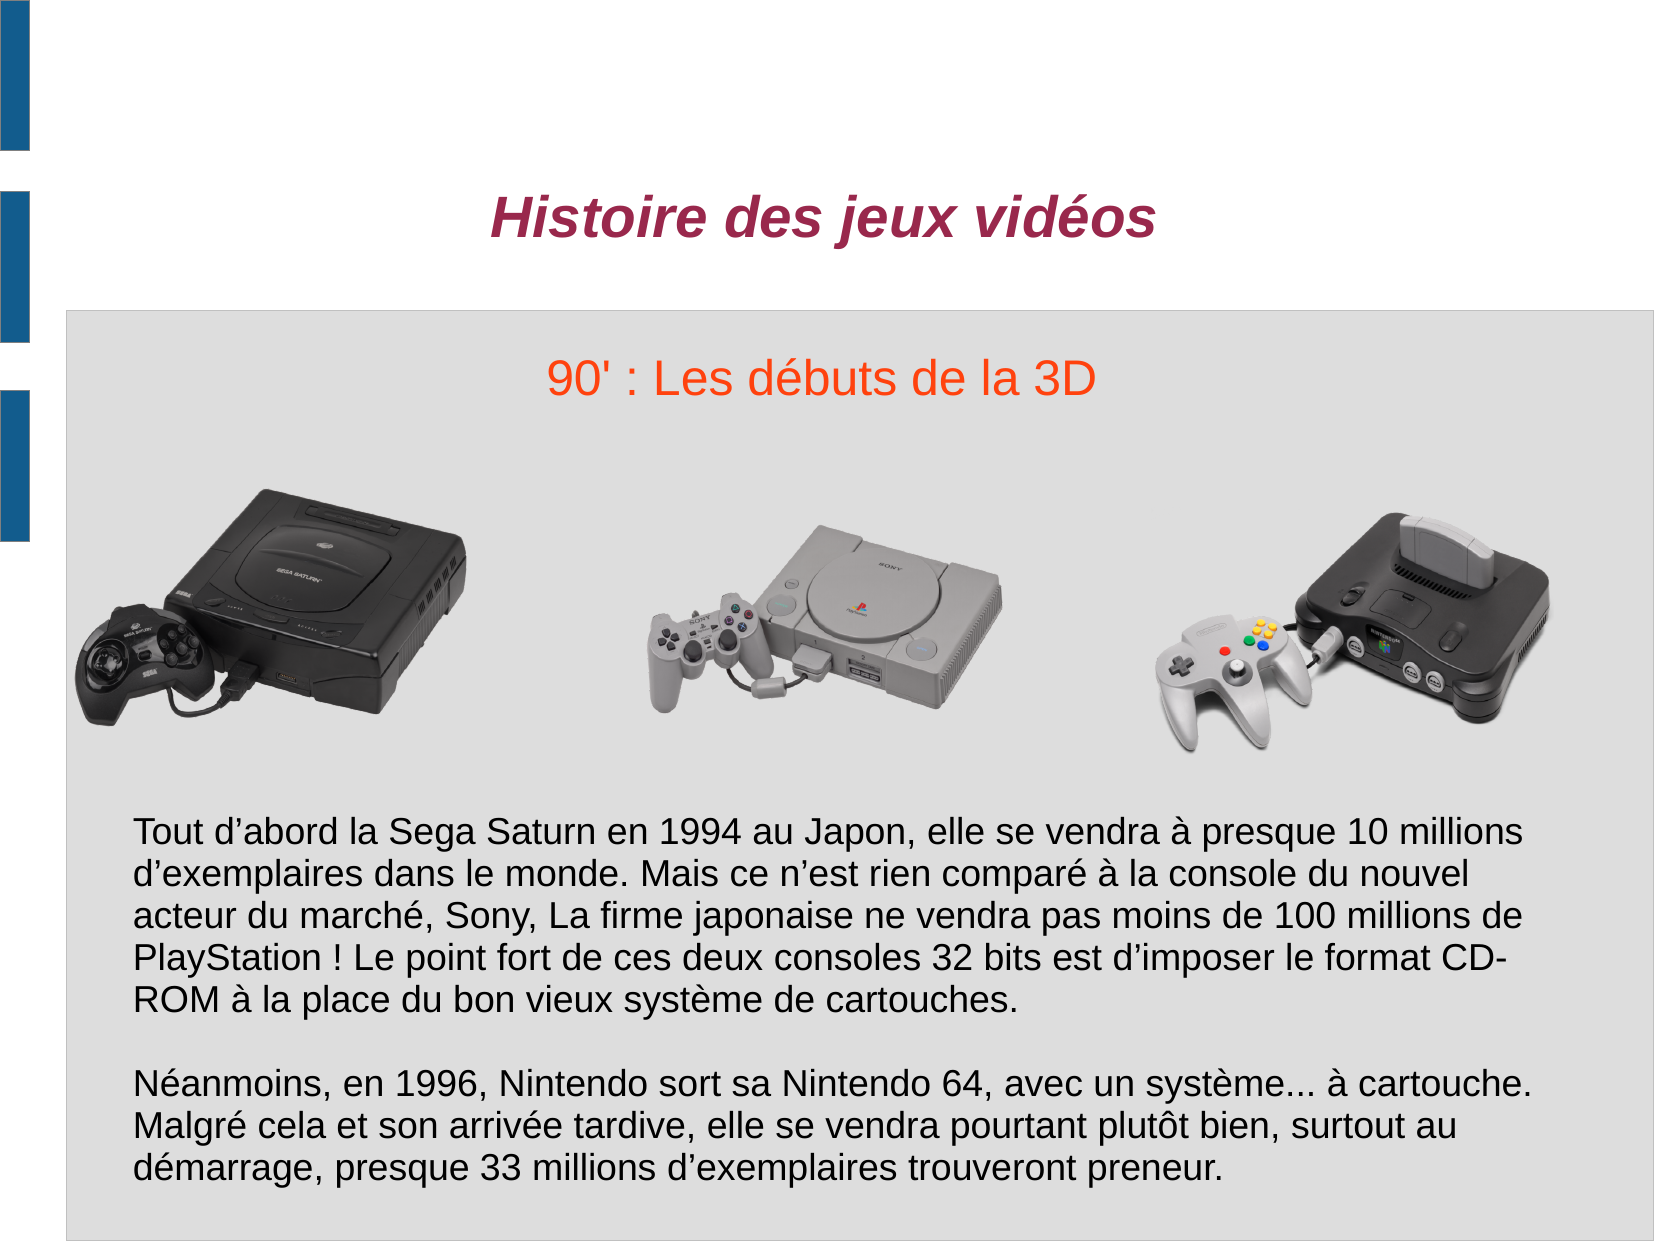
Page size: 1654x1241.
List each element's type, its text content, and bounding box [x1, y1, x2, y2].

picture [67, 481, 473, 733]
text_box Tout d’abord la Sega Saturn en 1994 au Japon, elle se vendra à presque 10 millions d’exemplaires dans le monde. Mais ce n’est rien comparé à la console du nouvel acteur du marché, Sony, La firme japonaise ne vendra pas moins de 100 millions de PlayStation ! Le point fort de ces deux consoles 32 bits est d’imposer le format CD-ROM à la place du bon vieux système de cartouches. Néanmoins, en 1996, Nintendo sort sa Nintendo 64, avec un système... à cartouche. Malgré cela et son arrivée tardive, elle se vendra pourtant plutôt bien, surtout au démarrage, presque 33 millions d’exemplaires trouveront preneur. [118, 803, 1571, 1197]
text_box Histoire des jeux vidéos [102, 106, 1548, 329]
picture [1151, 507, 1554, 756]
text_box 90' : Les débuts de la 3D [531, 342, 1465, 414]
picture [640, 517, 1010, 721]
